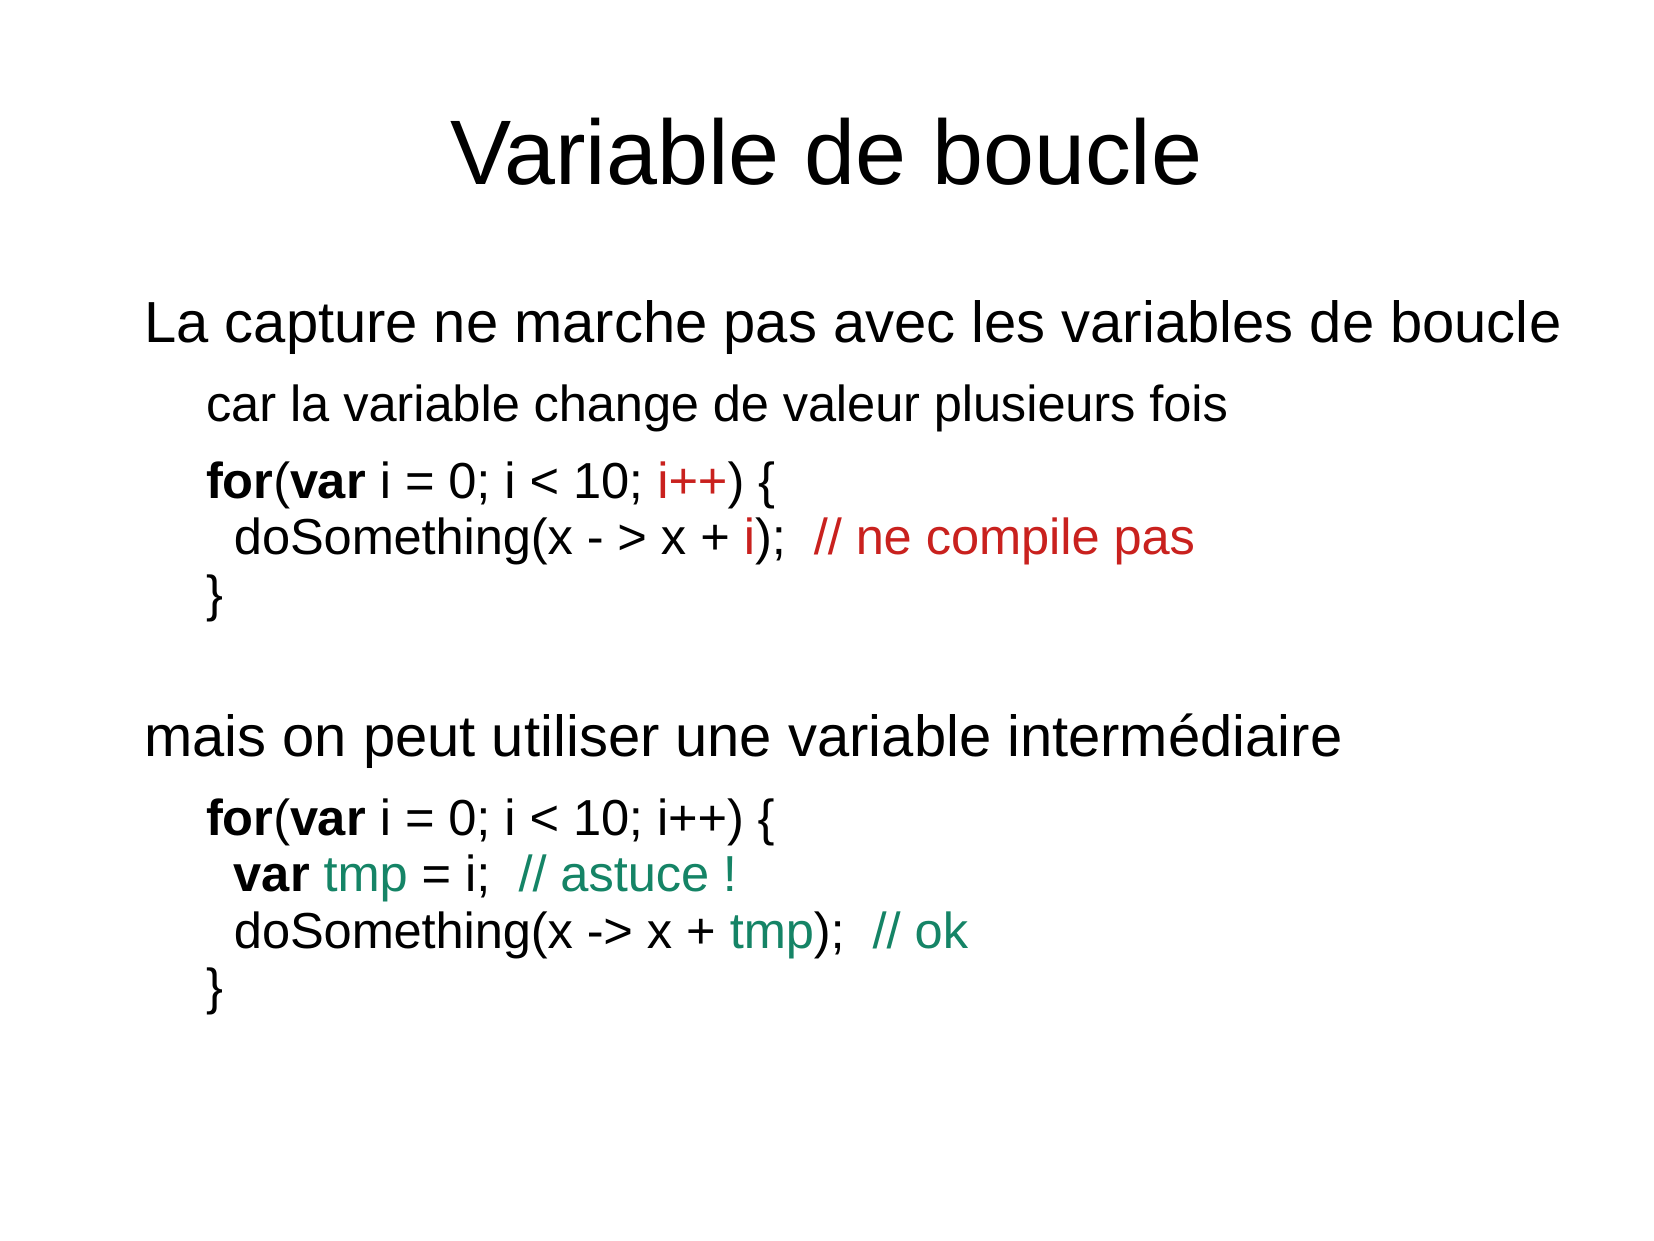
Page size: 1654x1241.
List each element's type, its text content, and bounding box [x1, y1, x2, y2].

list La capture ne marche pas avec les variables de boucle car la variable change de valeur plusieurs fois for(var i = 0; i < 10; i++) { doSomething(x - > x + i); // ne compile pas } mais on peut utiliser une variable intermédiaire for(var i = 0; i < 10; i++) { var tmp = i; // astuce ! doSomething(x -> x + tmp); // ok } [82, 290, 1571, 1081]
title Variable de boucle [82, 49, 1571, 257]
